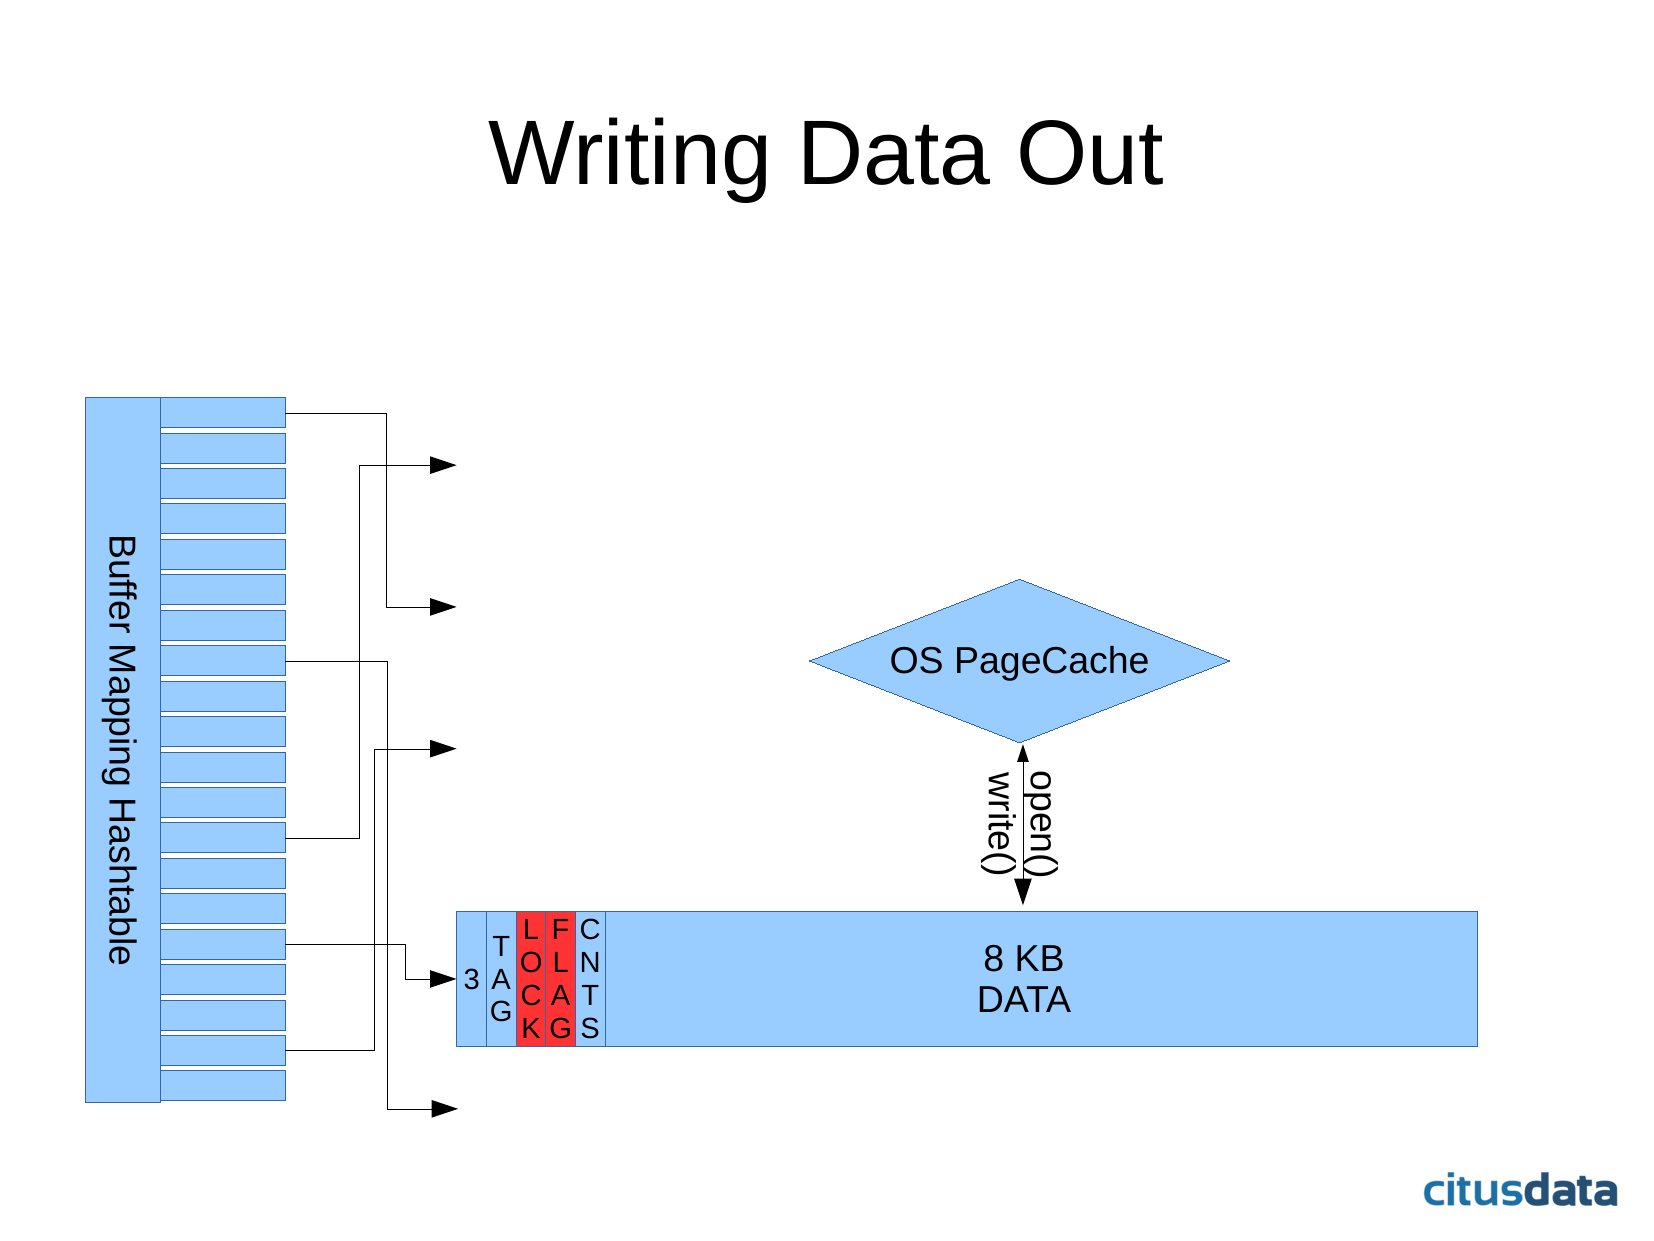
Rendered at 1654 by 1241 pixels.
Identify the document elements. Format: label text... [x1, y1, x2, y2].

text_box L O C K [516, 911, 545, 1047]
text_box T A G [487, 911, 516, 1047]
text_box Buffer Mapping Hashtable [85, 397, 161, 1103]
text_box [160, 752, 286, 783]
text_box [160, 964, 286, 995]
text_box [160, 539, 286, 570]
text_box [160, 1070, 286, 1101]
text_box [160, 503, 286, 534]
text_box OS PageCache [809, 579, 1230, 743]
text_box [160, 433, 286, 464]
text_box [160, 858, 286, 889]
text_box [160, 681, 286, 712]
text_box 8 KB DATA [606, 911, 1478, 1047]
text_box [160, 397, 286, 428]
text_box [160, 610, 286, 641]
text_box [160, 893, 286, 924]
text_box [160, 1000, 286, 1031]
text_box [160, 822, 286, 853]
title Writing Data Out [82, 49, 1571, 257]
text_box [160, 787, 286, 818]
text_box [160, 929, 286, 960]
text_box F L A G [545, 911, 575, 1047]
picture [1420, 1167, 1622, 1209]
text_box [160, 574, 286, 605]
text_box [160, 468, 286, 499]
text_box 3 [456, 911, 487, 1047]
text_box [160, 645, 286, 676]
text_box C N T S [575, 911, 606, 1047]
text_box [160, 716, 286, 747]
text_box [160, 1035, 286, 1066]
